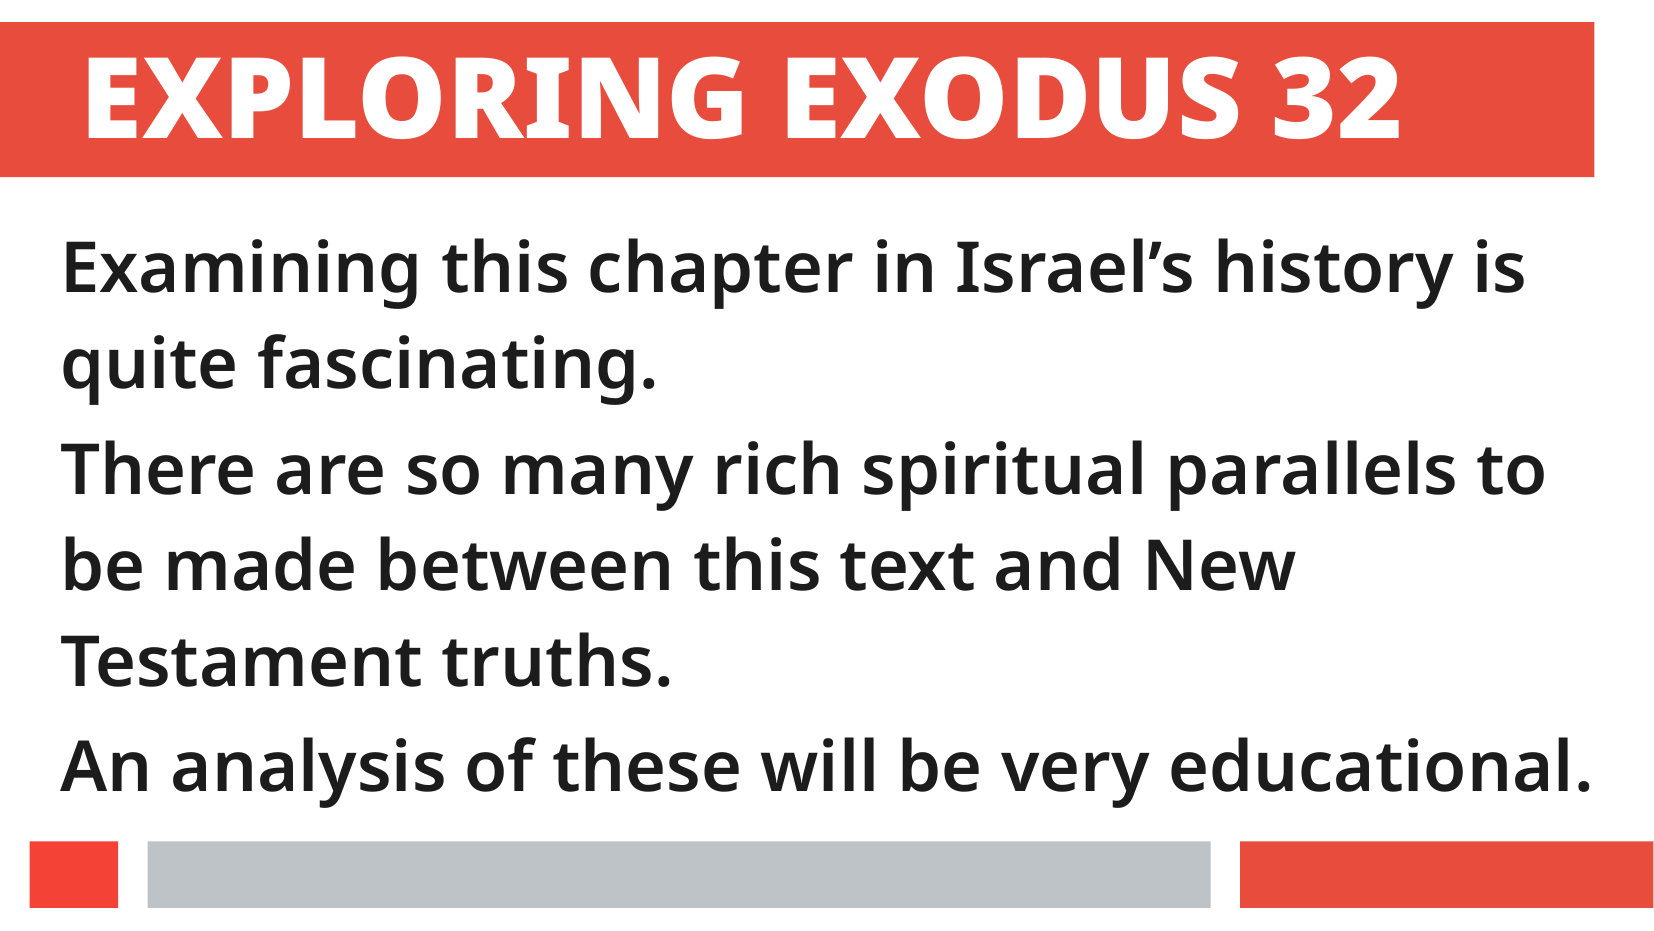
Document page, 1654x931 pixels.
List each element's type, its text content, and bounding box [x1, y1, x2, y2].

list Examining this chapter in Israel’s history is quite fascinating. There are so many rich spiritual parallels to be made between this text and New Testament truths. An analysis of these will be very educational. [60, 217, 1606, 901]
title EXPLORING EXODUS 32 [80, 43, 1569, 172]
